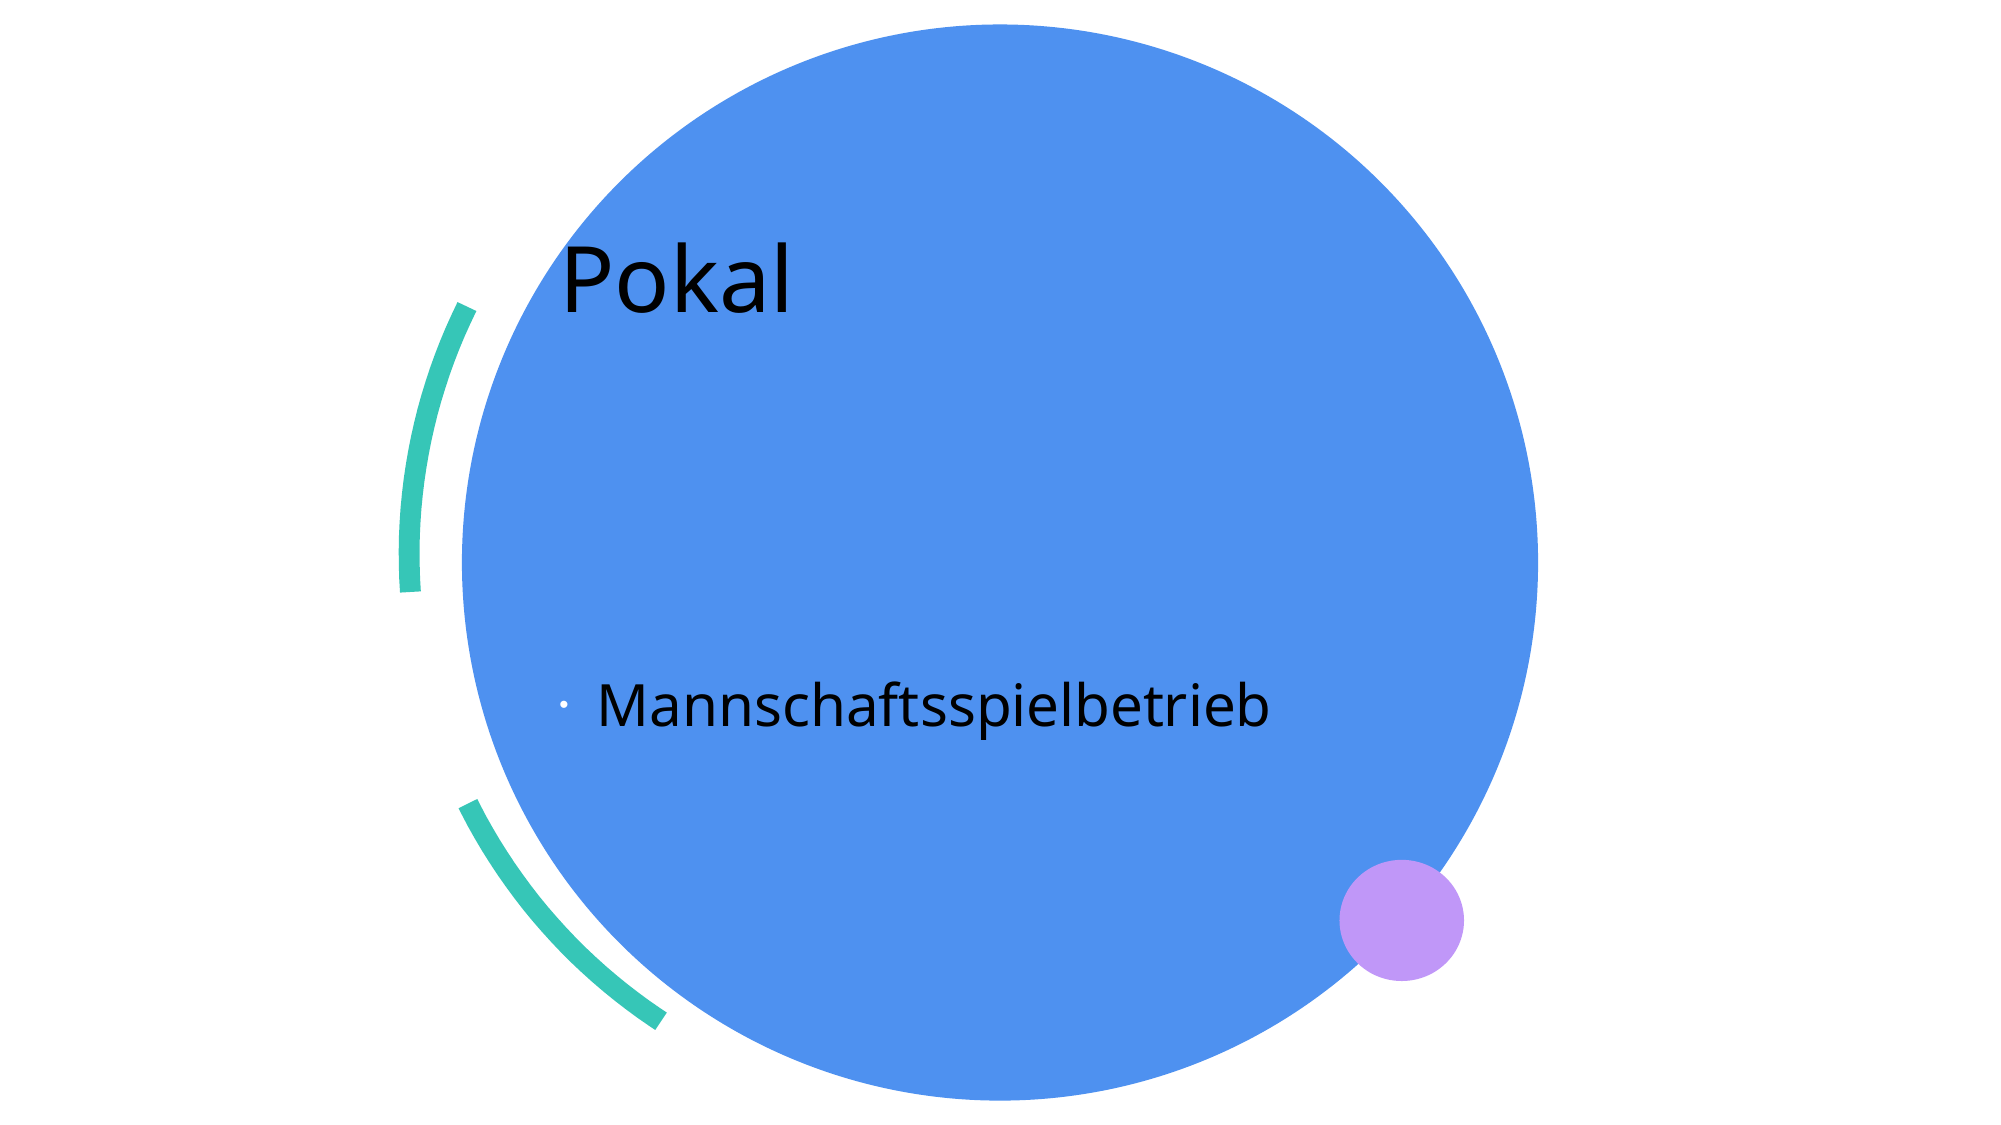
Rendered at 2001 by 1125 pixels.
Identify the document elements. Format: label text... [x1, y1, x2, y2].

title Pokal [544, 226, 1457, 639]
list Mannschaftsspielbetrieb [544, 668, 1457, 921]
